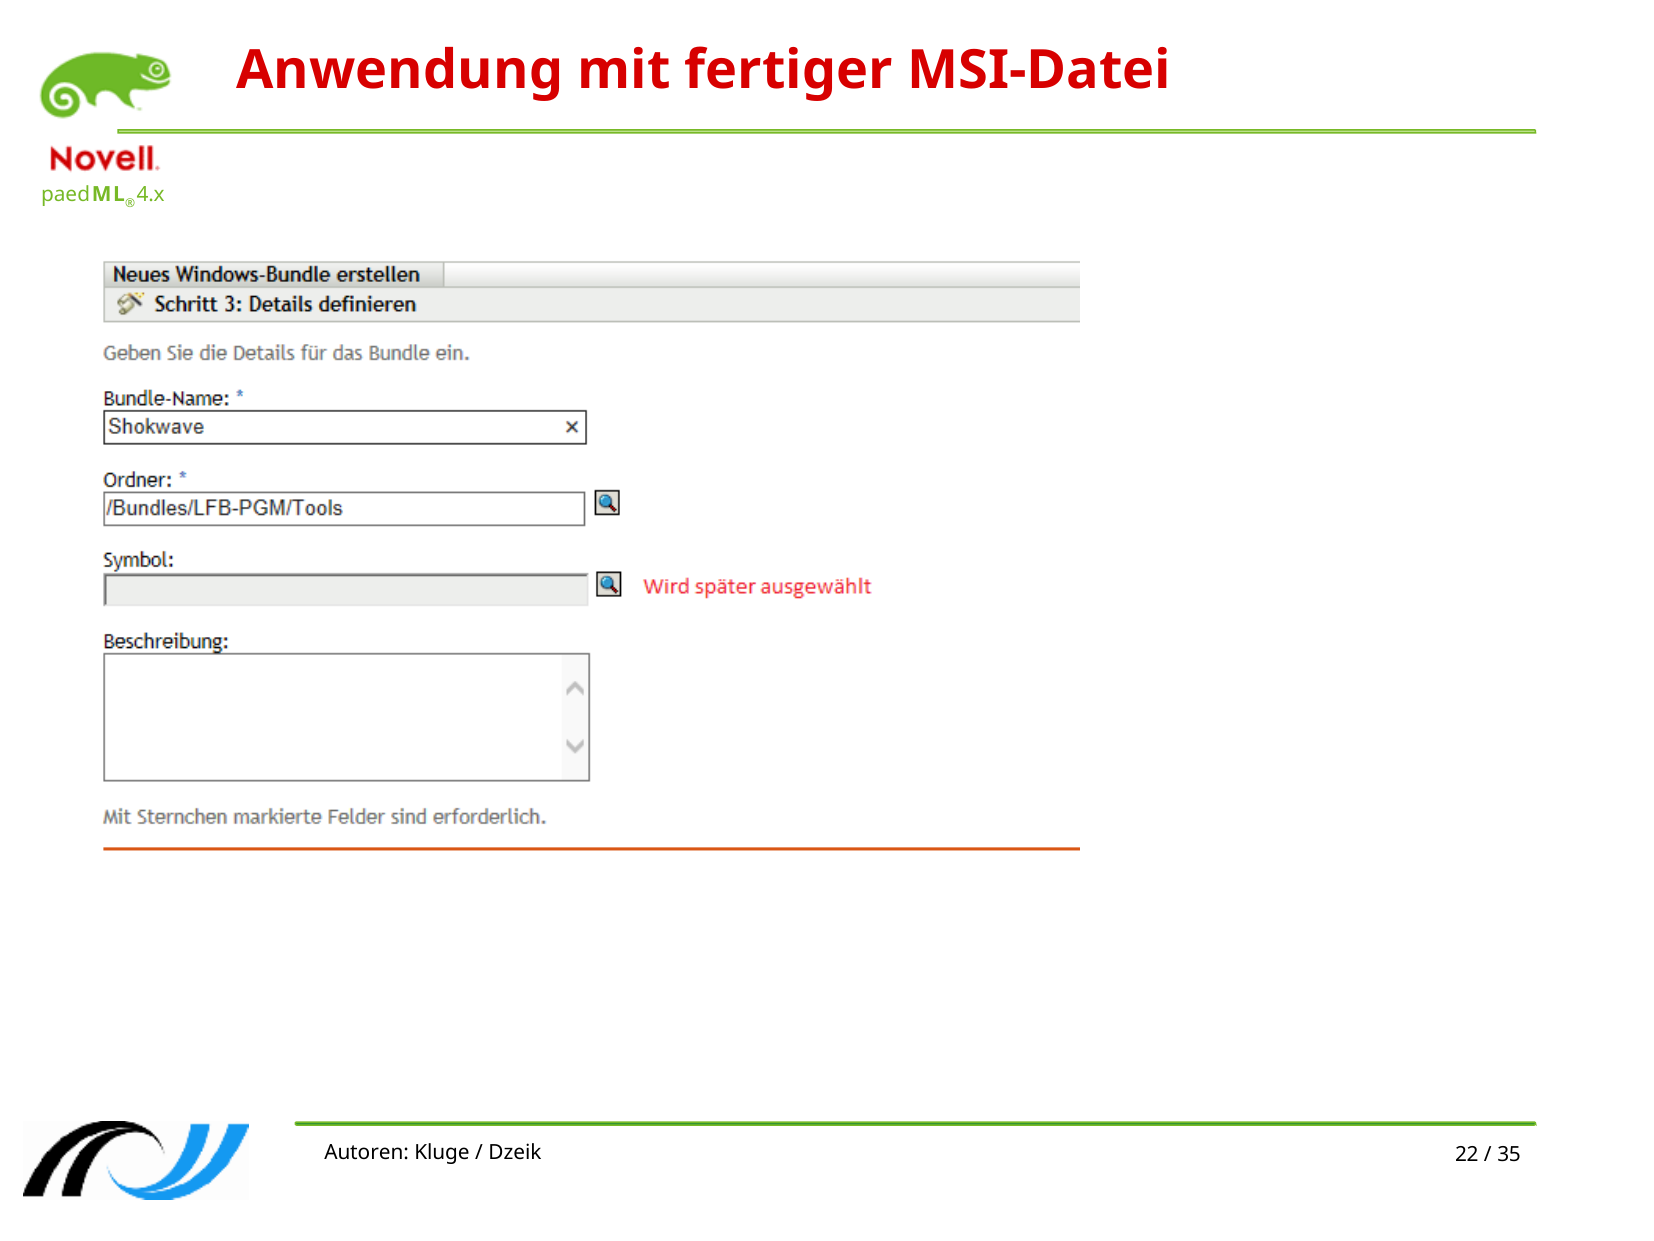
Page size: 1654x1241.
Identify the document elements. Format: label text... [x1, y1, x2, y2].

picture [26, 35, 184, 193]
title Anwendung mit fertiger MSI-Datei [236, 17, 1536, 119]
picture [23, 1121, 249, 1200]
picture [88, 249, 1080, 857]
